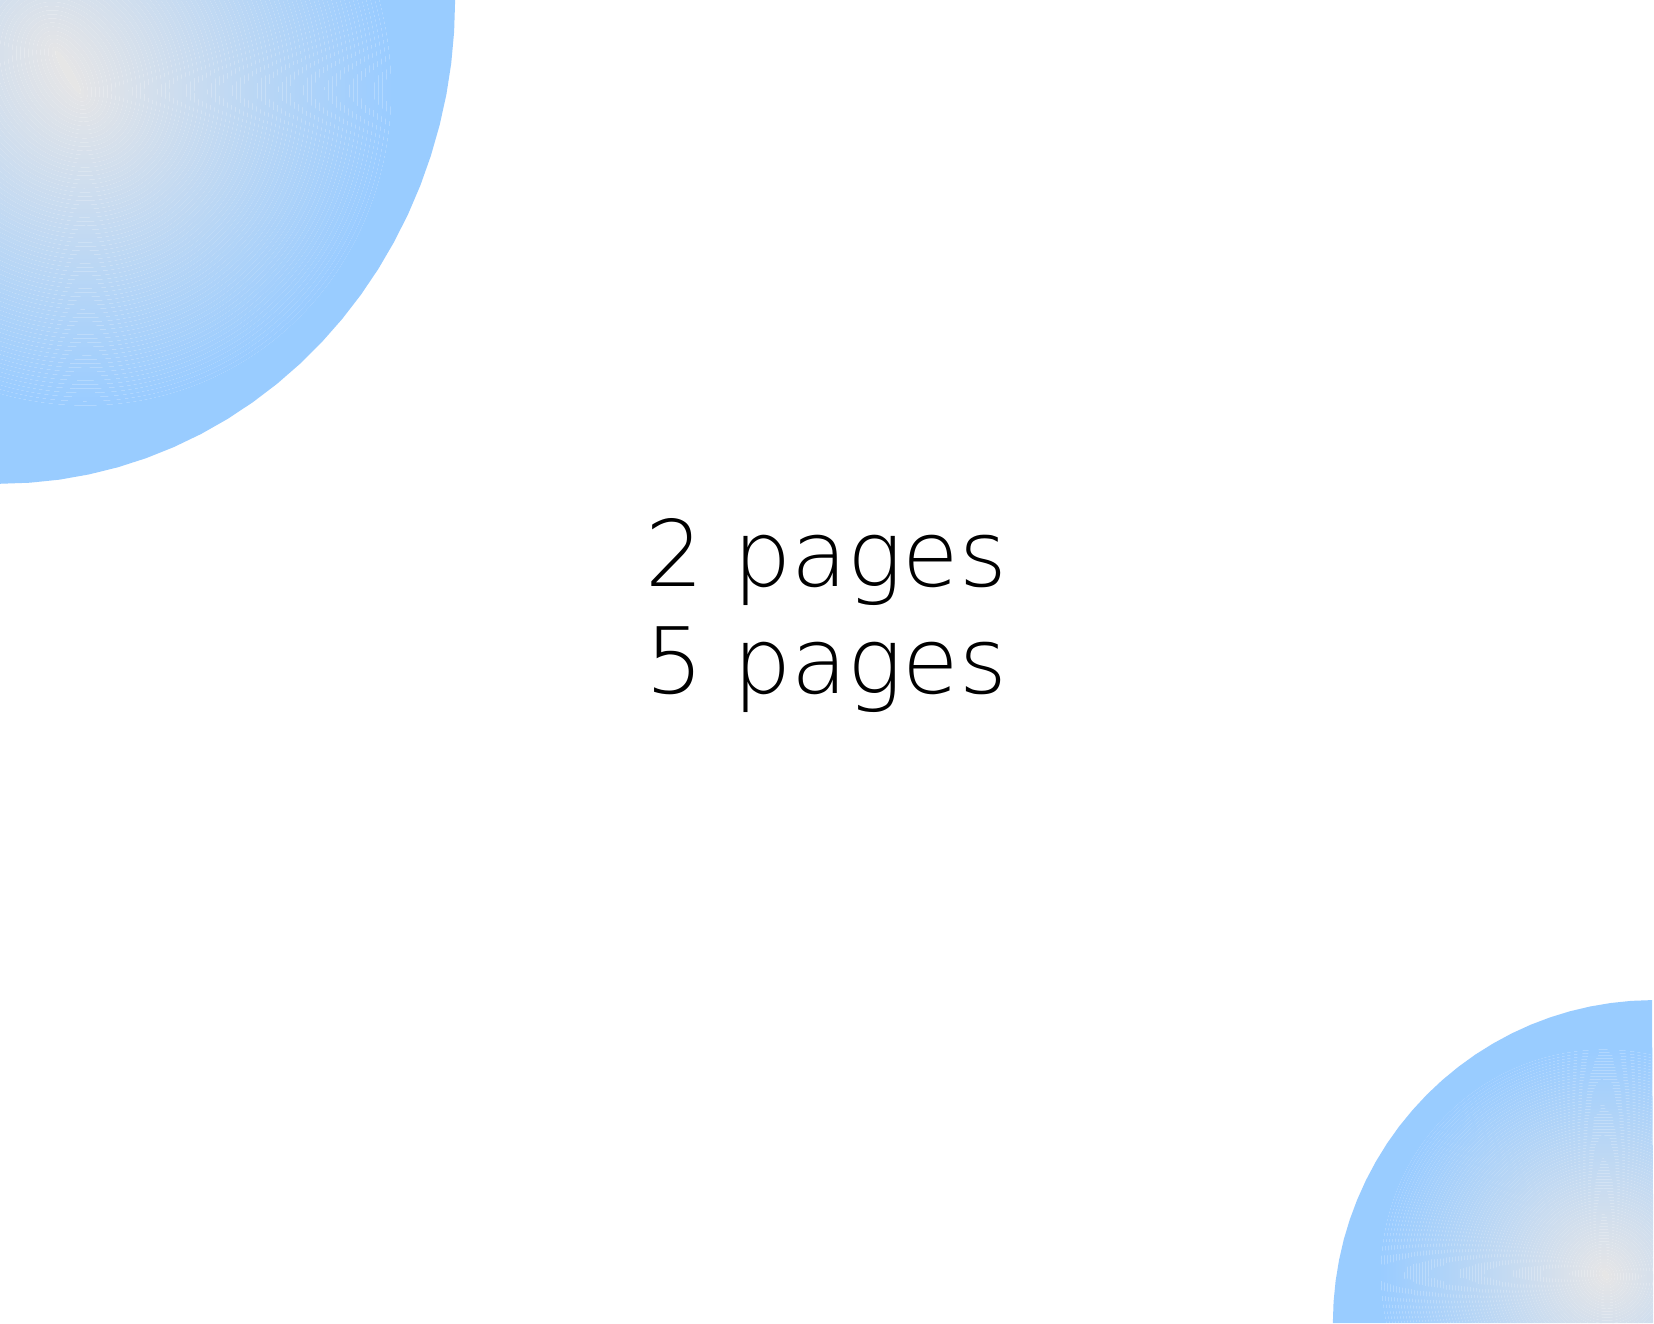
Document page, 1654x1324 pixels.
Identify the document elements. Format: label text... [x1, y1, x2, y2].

subtitle 2 pages 5 pages [82, 149, 1571, 1174]
